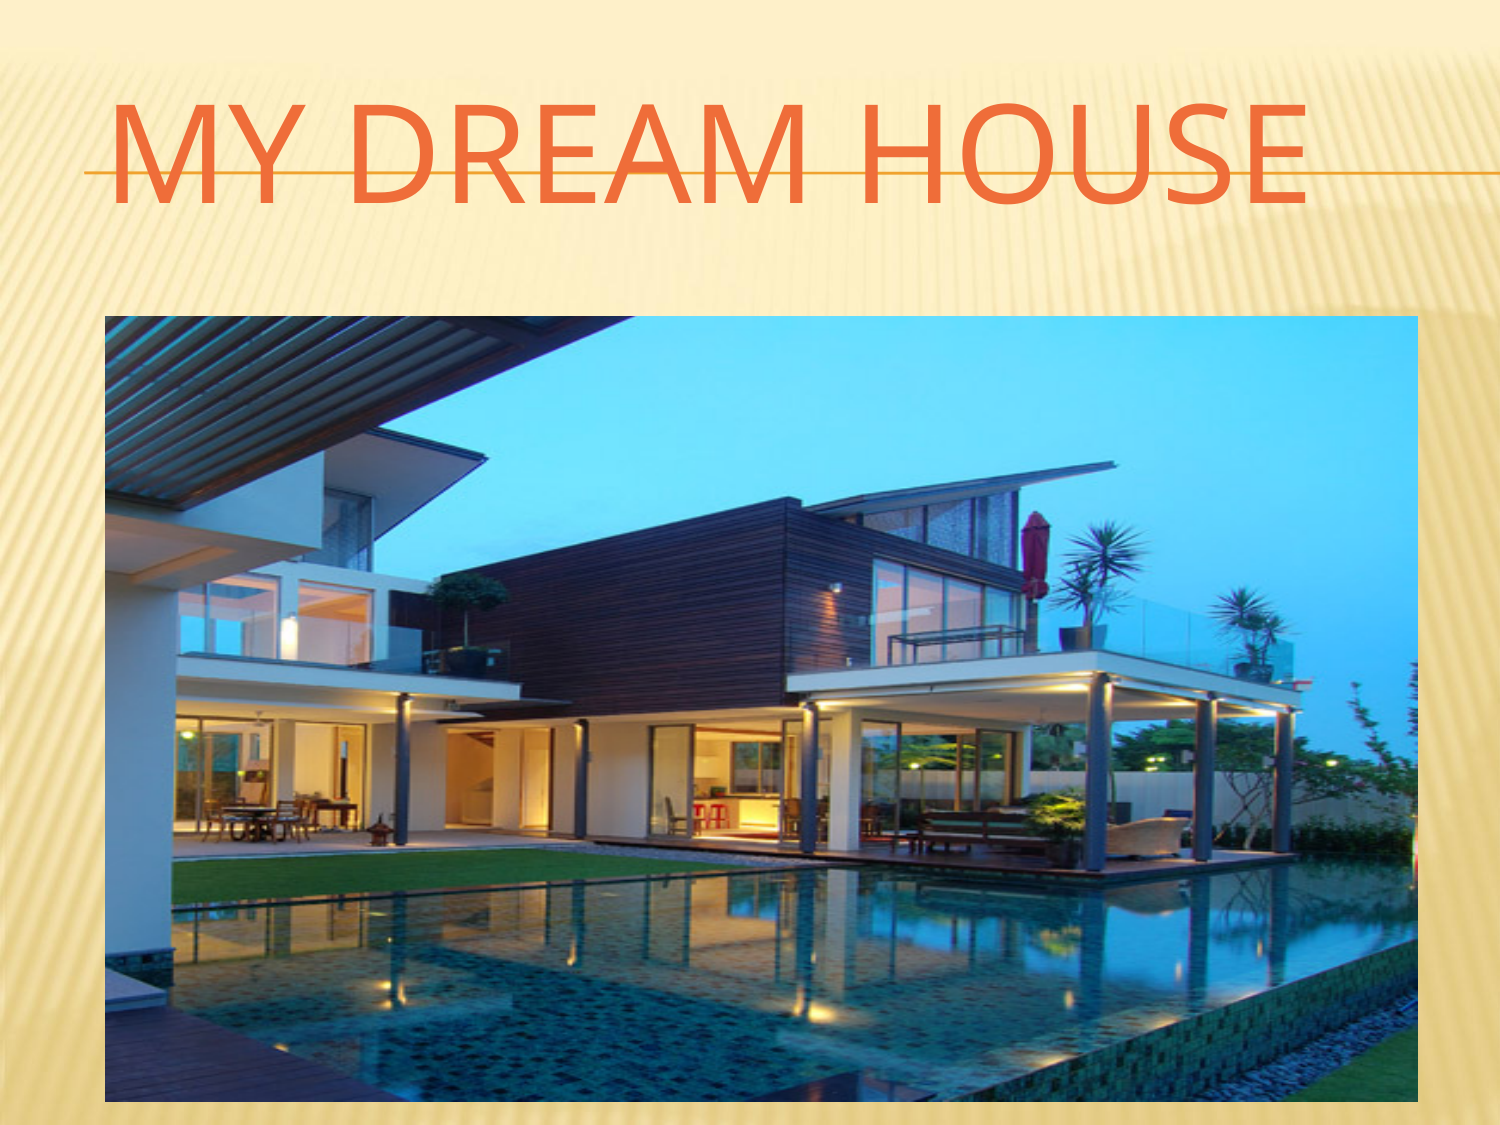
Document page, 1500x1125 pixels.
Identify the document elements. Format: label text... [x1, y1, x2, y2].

picture [0, 0, 1500, 1125]
title MY DREAM HOUSE [50, 75, 1475, 213]
